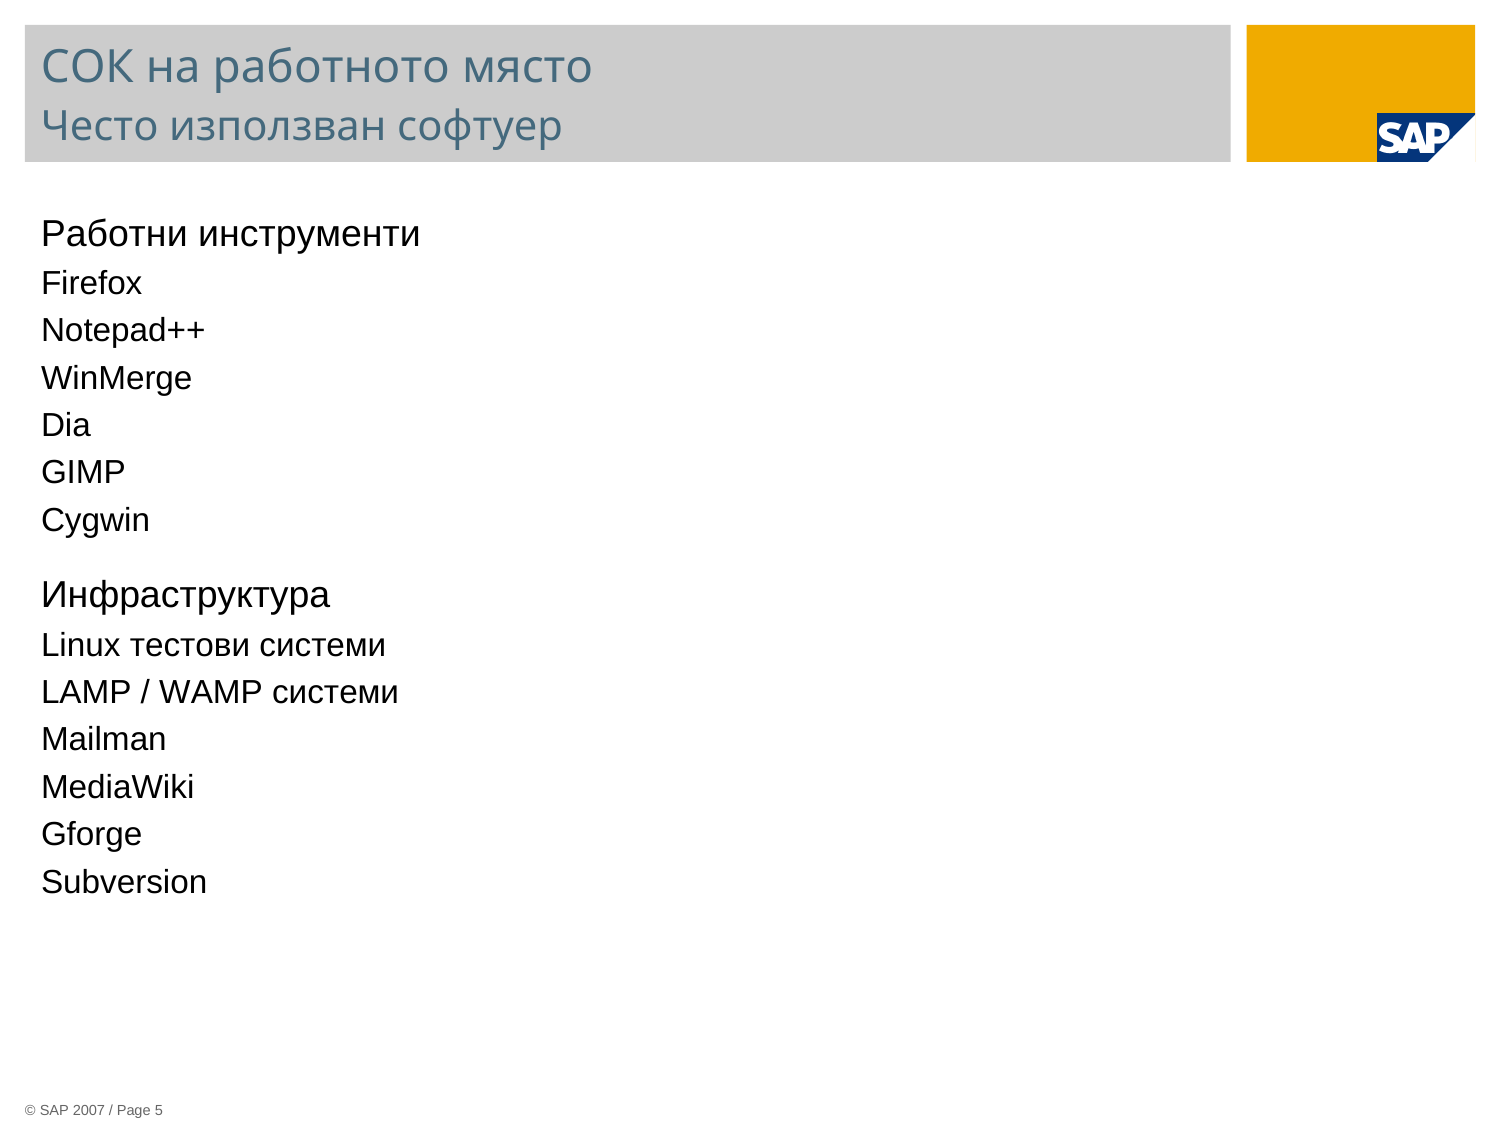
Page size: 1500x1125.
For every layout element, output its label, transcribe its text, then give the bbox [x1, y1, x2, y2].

title СОК на работното място Често използван софтуер [40, 33, 1215, 151]
picture [1377, 113, 1476, 162]
list Работни инструменти Firefox Notepad++ WinMerge Dia GIMP Cygwin Инфраструктура Linux тестови системи LAMP / WAMP системи Mailman MediaWiki Gforge Subversion [40, 211, 1460, 1004]
